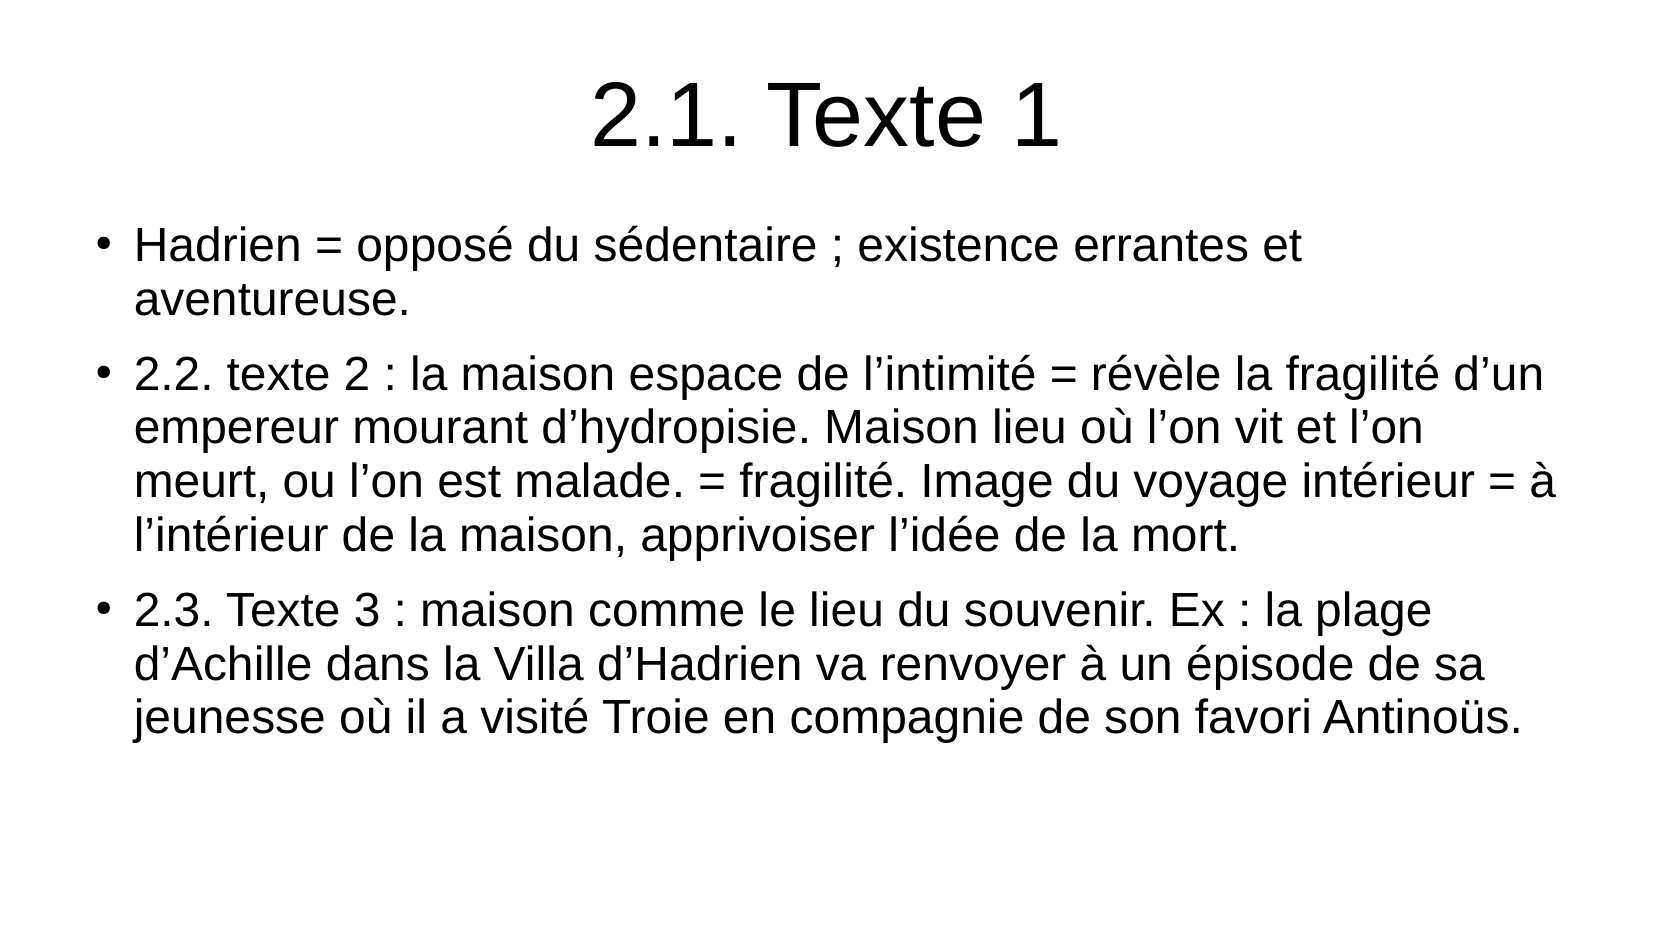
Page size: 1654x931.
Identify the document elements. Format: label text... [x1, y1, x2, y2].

title 2.1. Texte 1 [82, 37, 1571, 193]
list Hadrien = opposé du sédentaire ; existence errantes et aventureuse. 2.2. texte 2 : la maison espace de l’intimité = révèle la fragilité d’un empereur mourant d’hydropisie. Maison lieu où l’on vit et l’on meurt, ou l’on est malade. = fragilité. Image du voyage intérieur = à l’intérieur de la maison, apprivoiser l’idée de la mort. 2.3. Texte 3 : maison comme le lieu du souvenir. Ex : la plage d’Achille dans la Villa d’Hadrien va renvoyer à un épisode de sa jeunesse où il a visité Troie en compagnie de son favori Antinoüs. [82, 217, 1571, 758]
